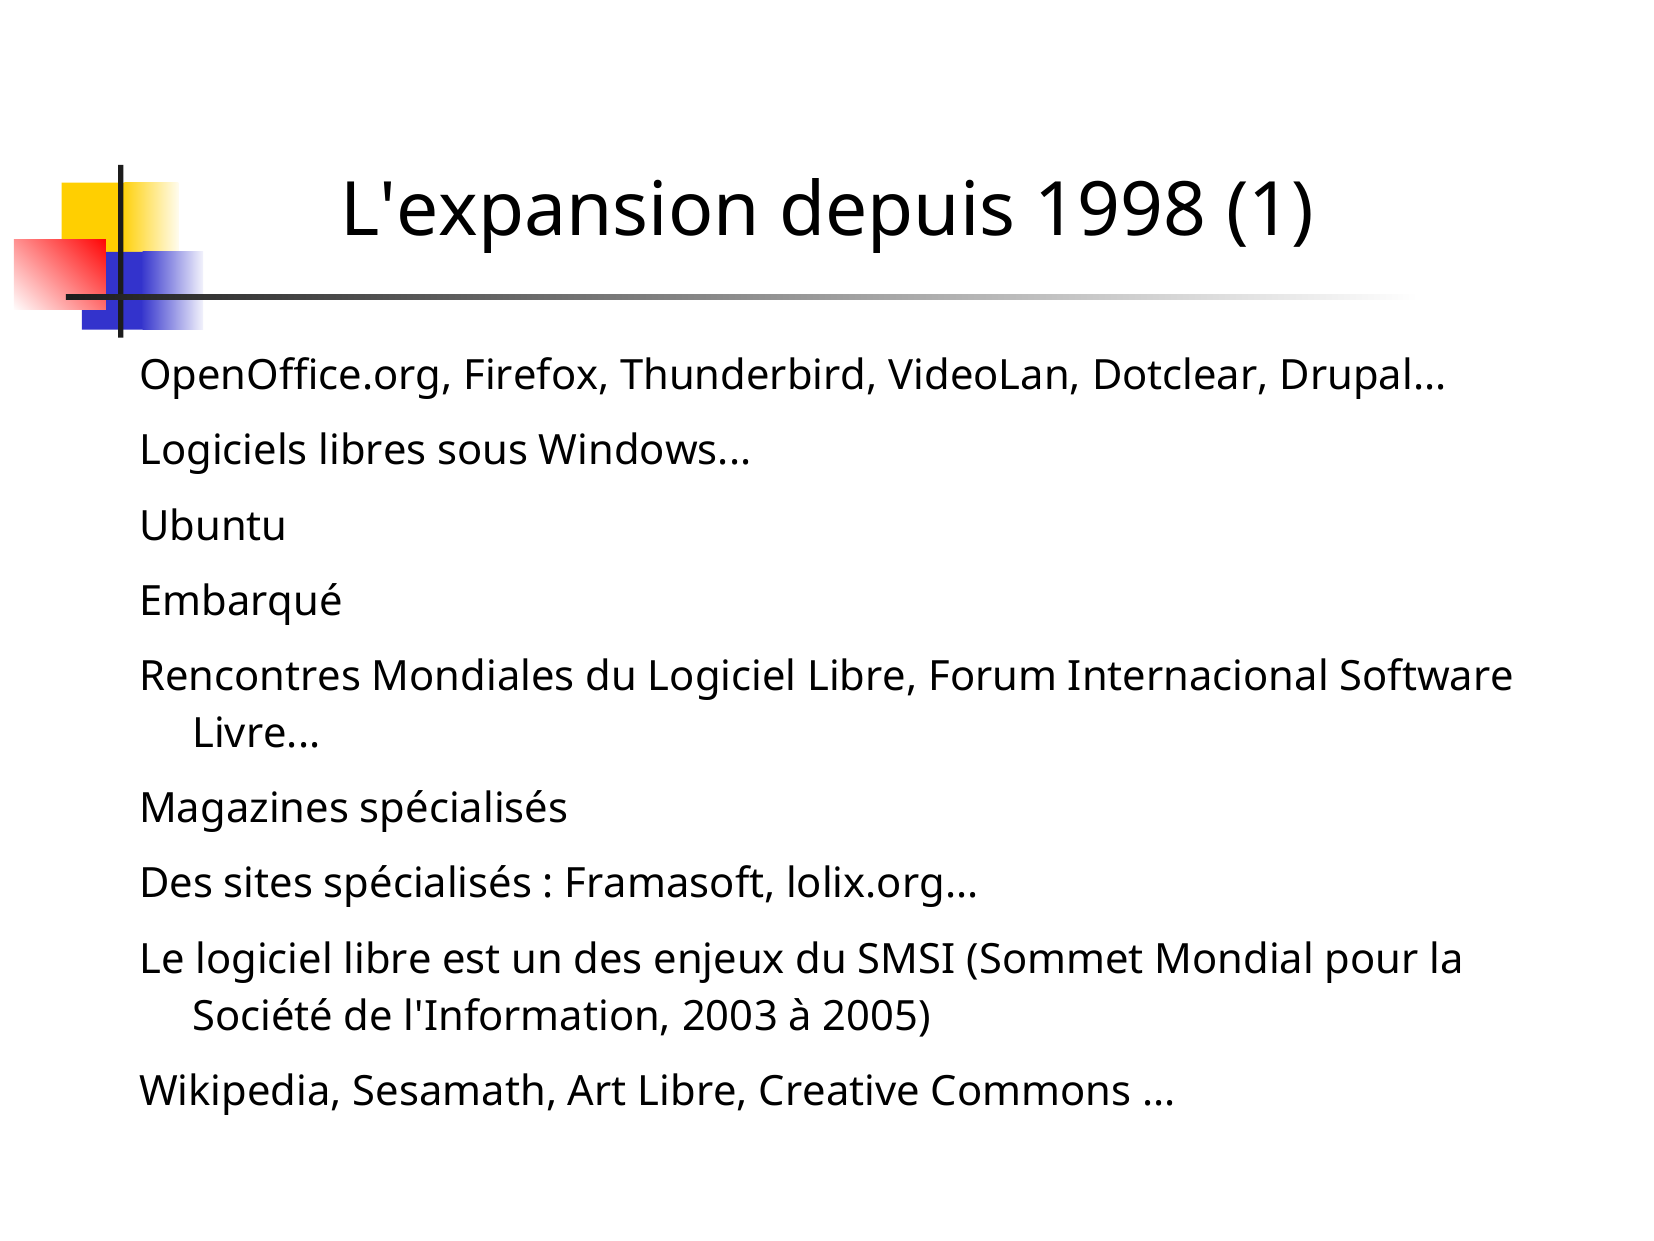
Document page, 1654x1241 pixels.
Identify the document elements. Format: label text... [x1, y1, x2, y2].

list OpenOffice.org, Firefox, Thunderbird, VideoLan, Dotclear, Drupal... Logiciels libres sous Windows... Ubuntu Embarqué Rencontres Mondiales du Logiciel Libre, Forum Internacional Software Livre... Magazines spécialisés Des sites spécialisés : Framasoft, lolix.org... Le logiciel libre est un des enjeux du SMSI (Sommet Mondial pour la Société de l'Information, 2003 à 2005) Wikipedia, Sesamath, Art Libre, Creative Commons ... [121, 344, 1534, 1112]
title L'expansion depuis 1998 (1) [121, 110, 1534, 303]
